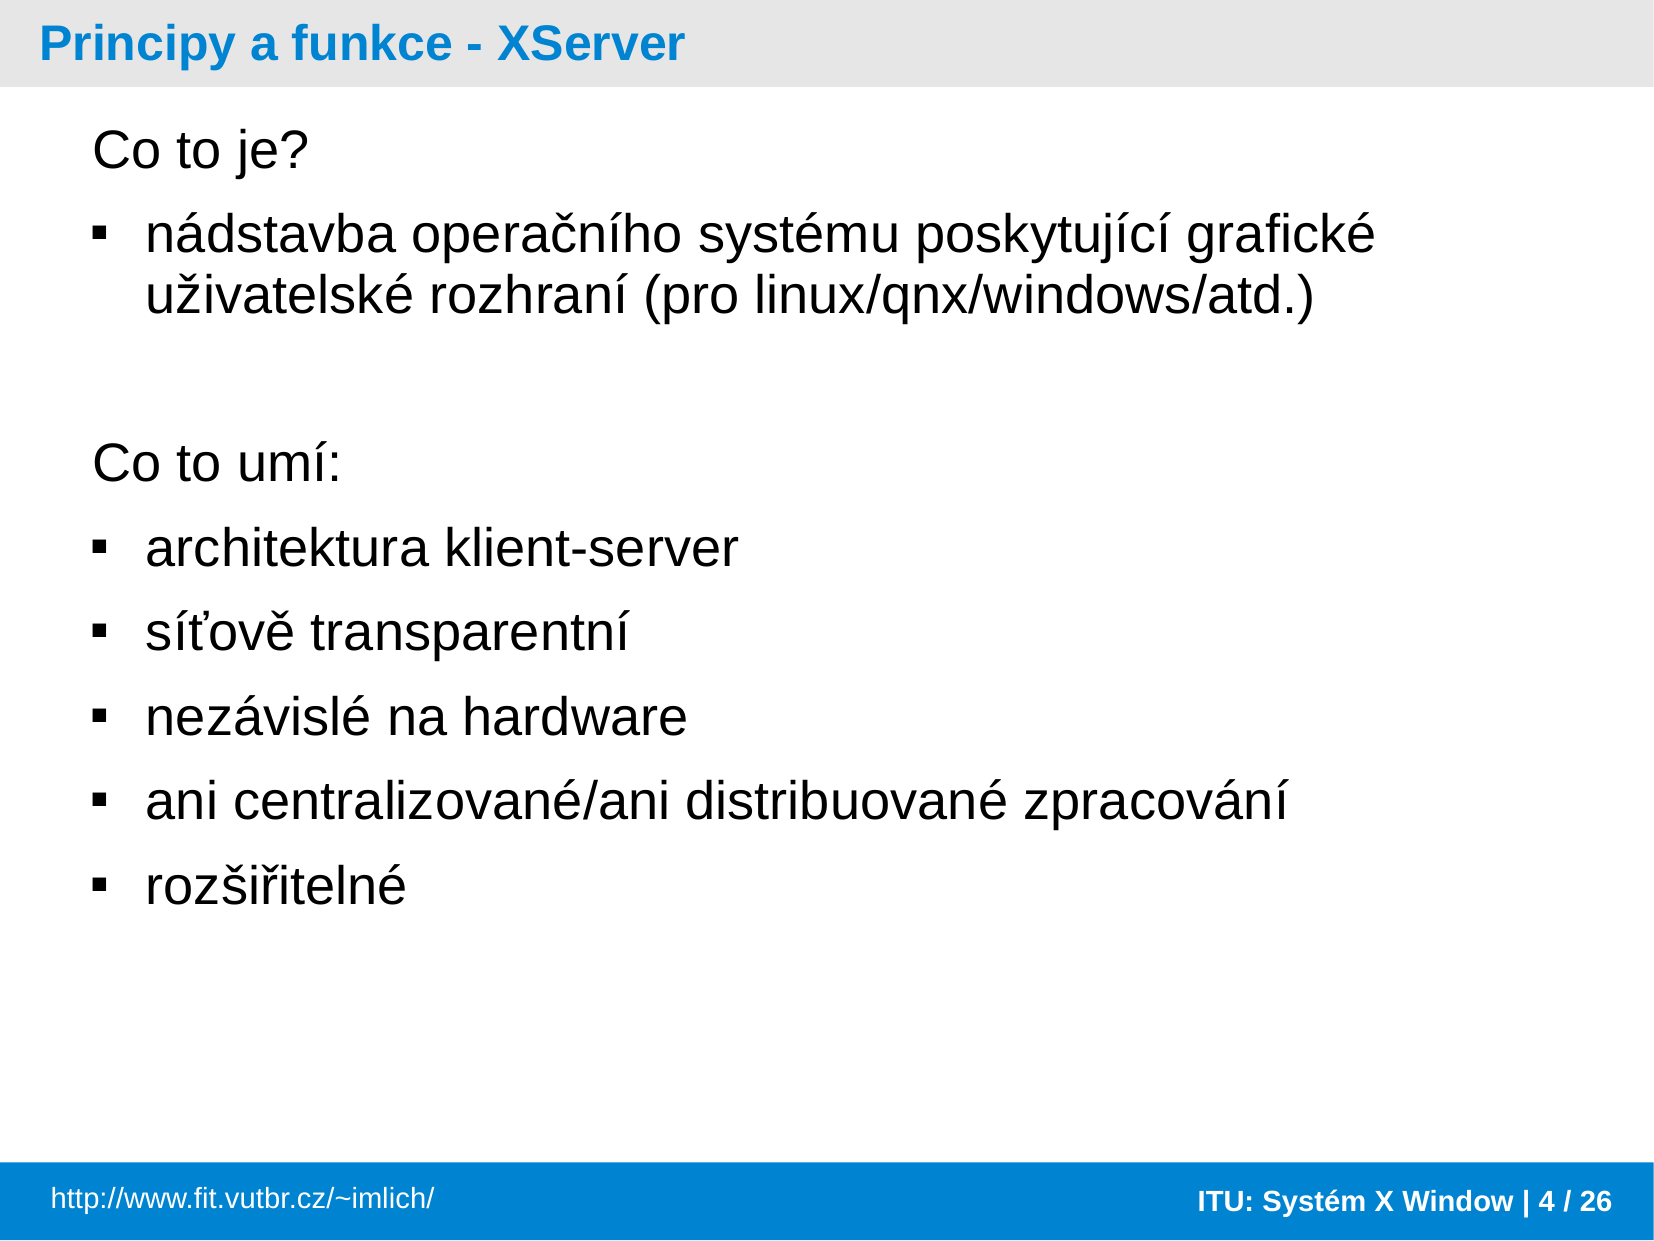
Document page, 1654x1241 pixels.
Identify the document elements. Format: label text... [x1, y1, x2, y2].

title Principy a funkce - XServer [39, 5, 1615, 81]
list Co to je? nádstavba operačního systému poskytující grafické uživatelské rozhraní (pro linux/qnx/windows/atd.) Co to umí: architektura klient-server síťově transparentní nezávislé na hardware ani centralizované/ani distribuované zpracování rozšiřitelné [75, 119, 1564, 1111]
